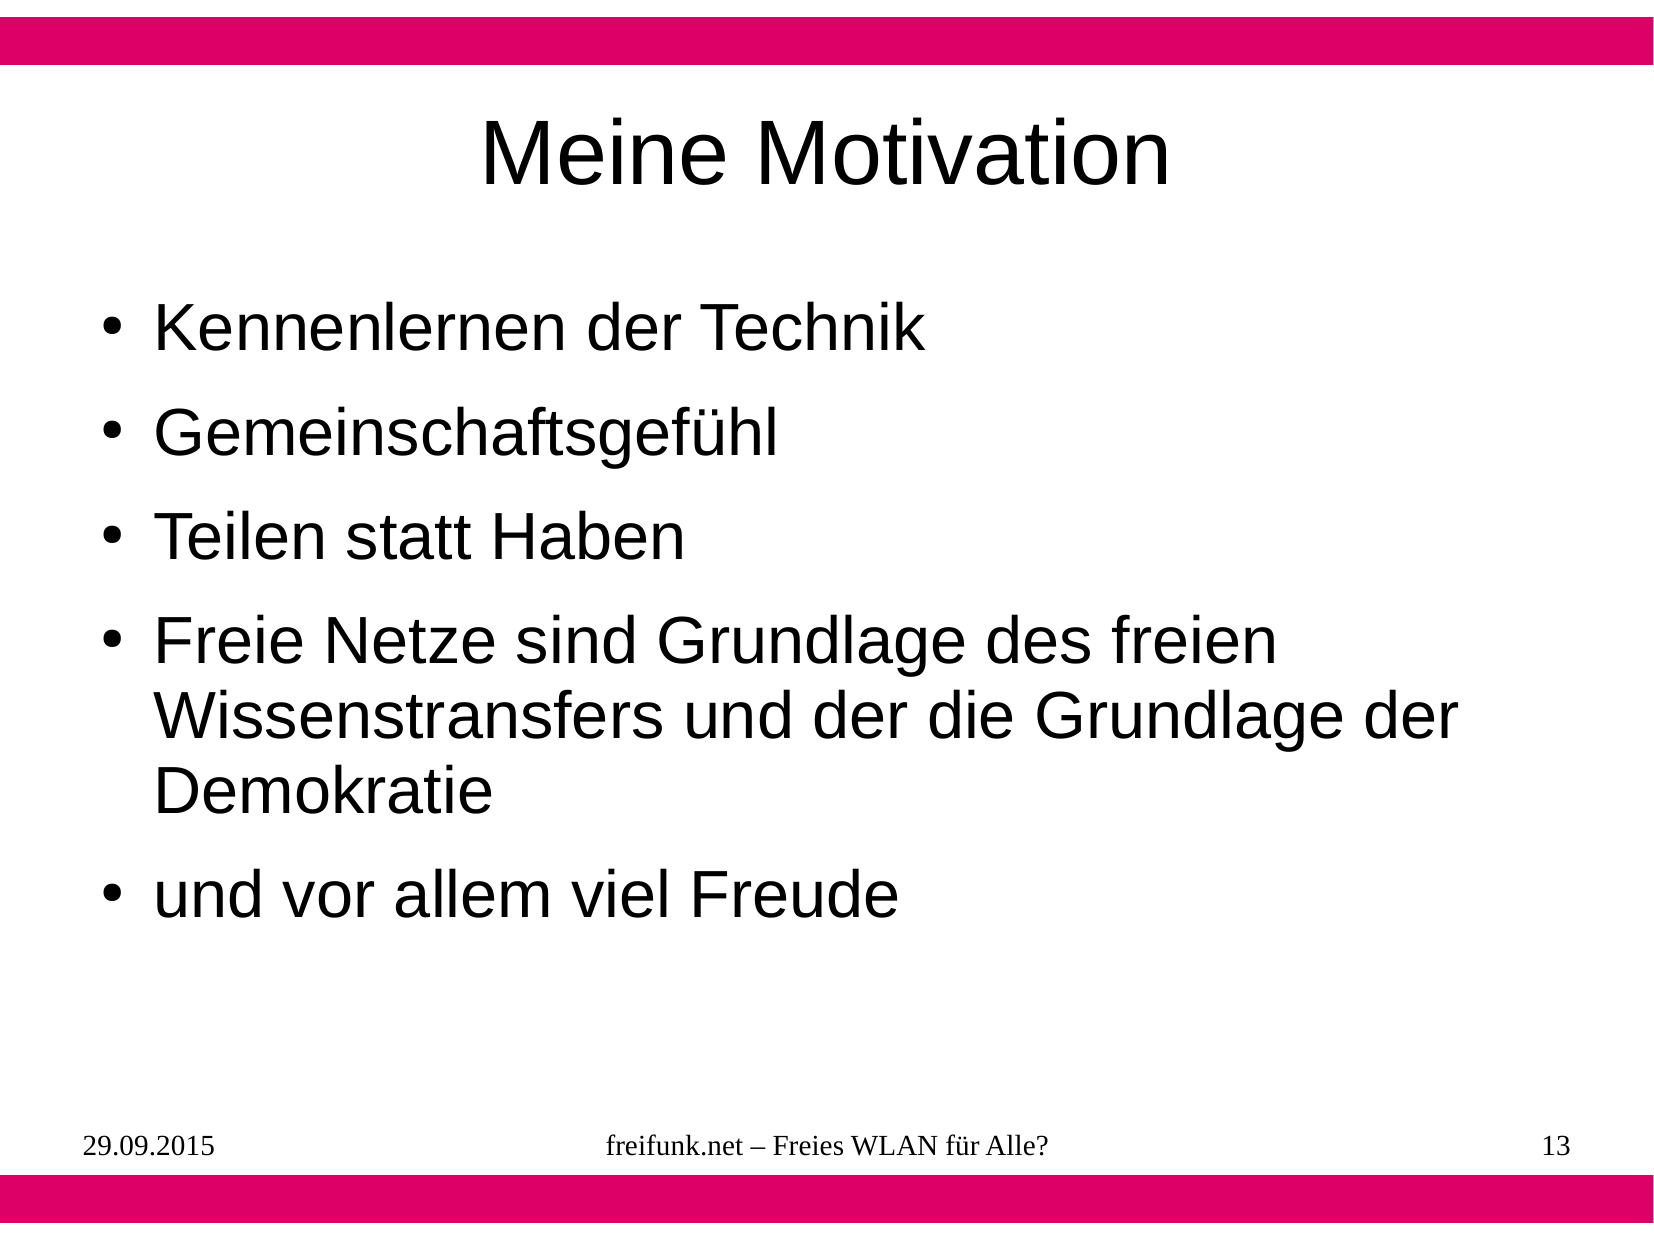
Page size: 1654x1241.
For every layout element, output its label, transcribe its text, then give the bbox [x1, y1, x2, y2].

picture [0, 17, 1654, 65]
picture [0, 1175, 1654, 1223]
title Meine Motivation [82, 65, 1571, 257]
list Kennenlernen der Technik Gemeinschaftsgefühl Teilen statt Haben Freie Netze sind Grundlage des freien Wissenstransfers und der die Grundlage der Demokratie und vor allem viel Freude [82, 290, 1538, 1010]
